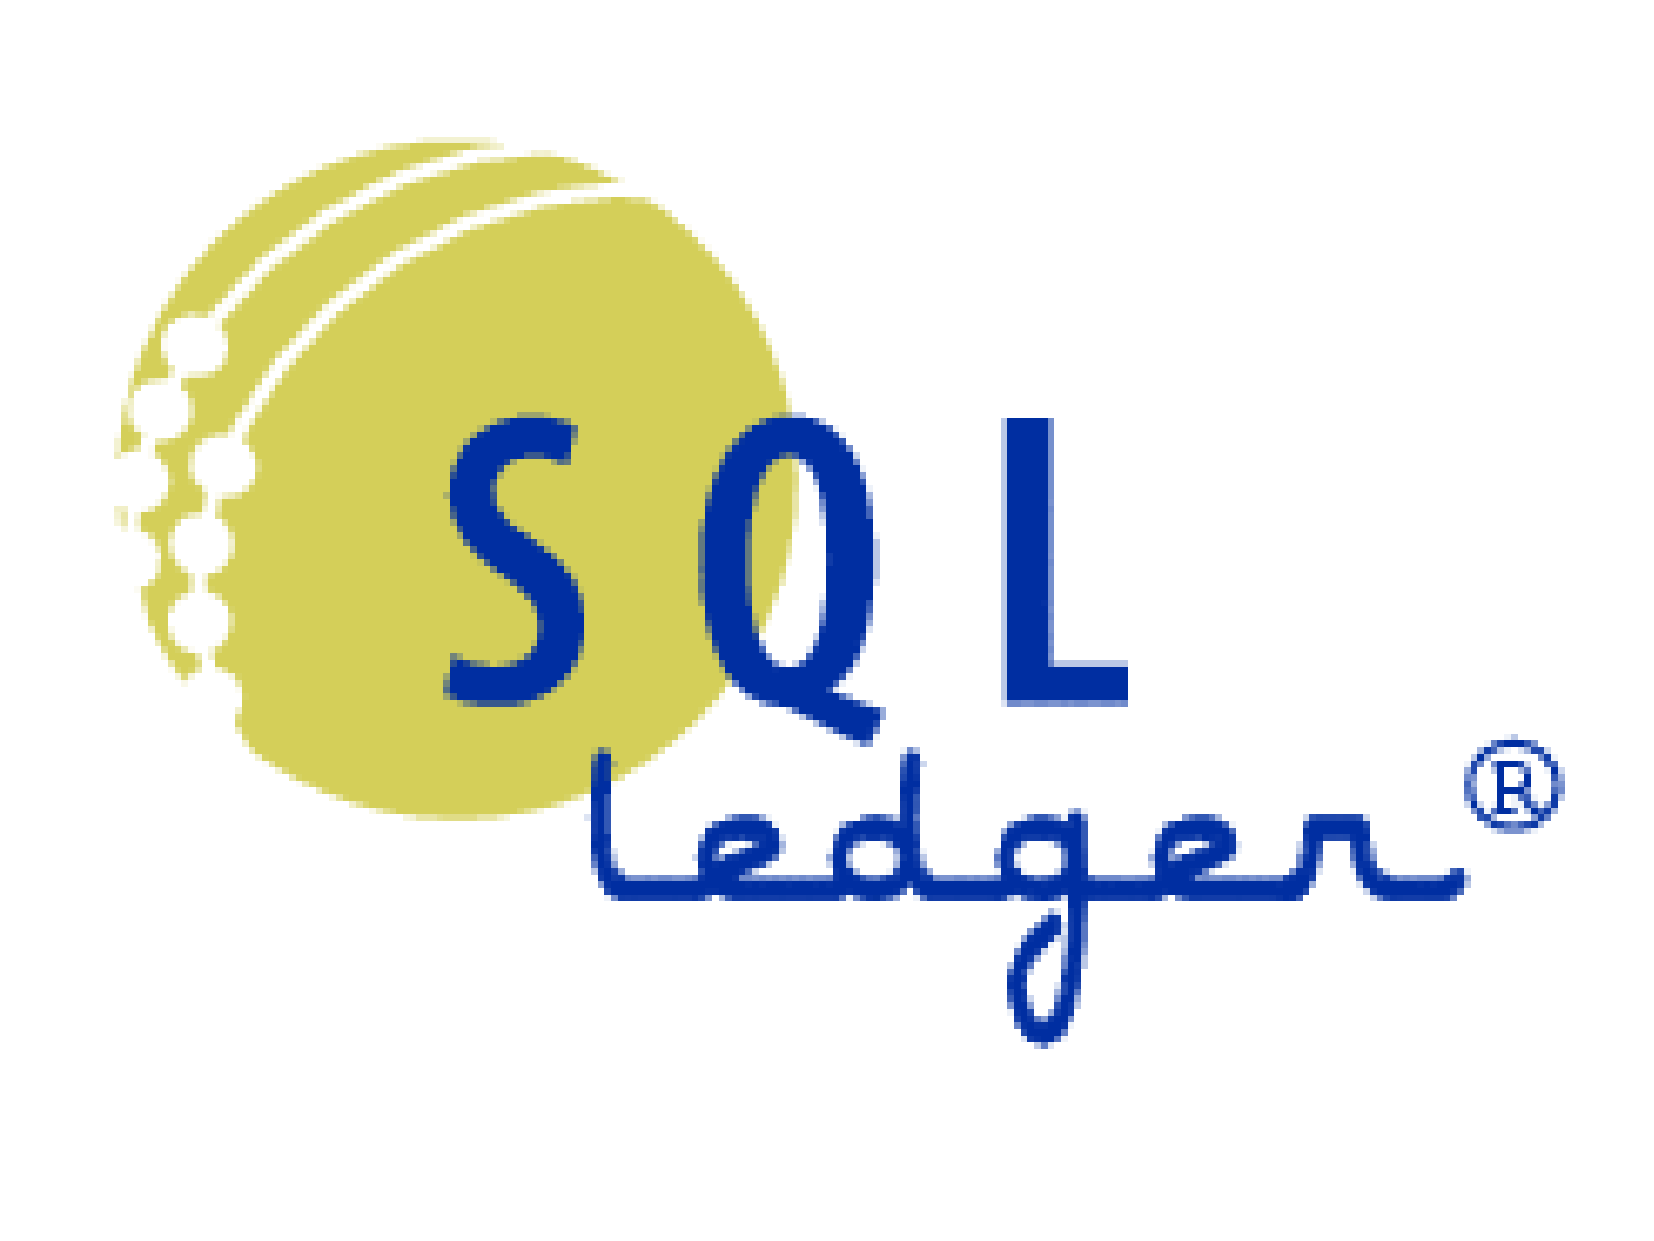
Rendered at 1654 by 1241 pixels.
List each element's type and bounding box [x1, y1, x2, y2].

picture [88, 137, 1565, 1063]
